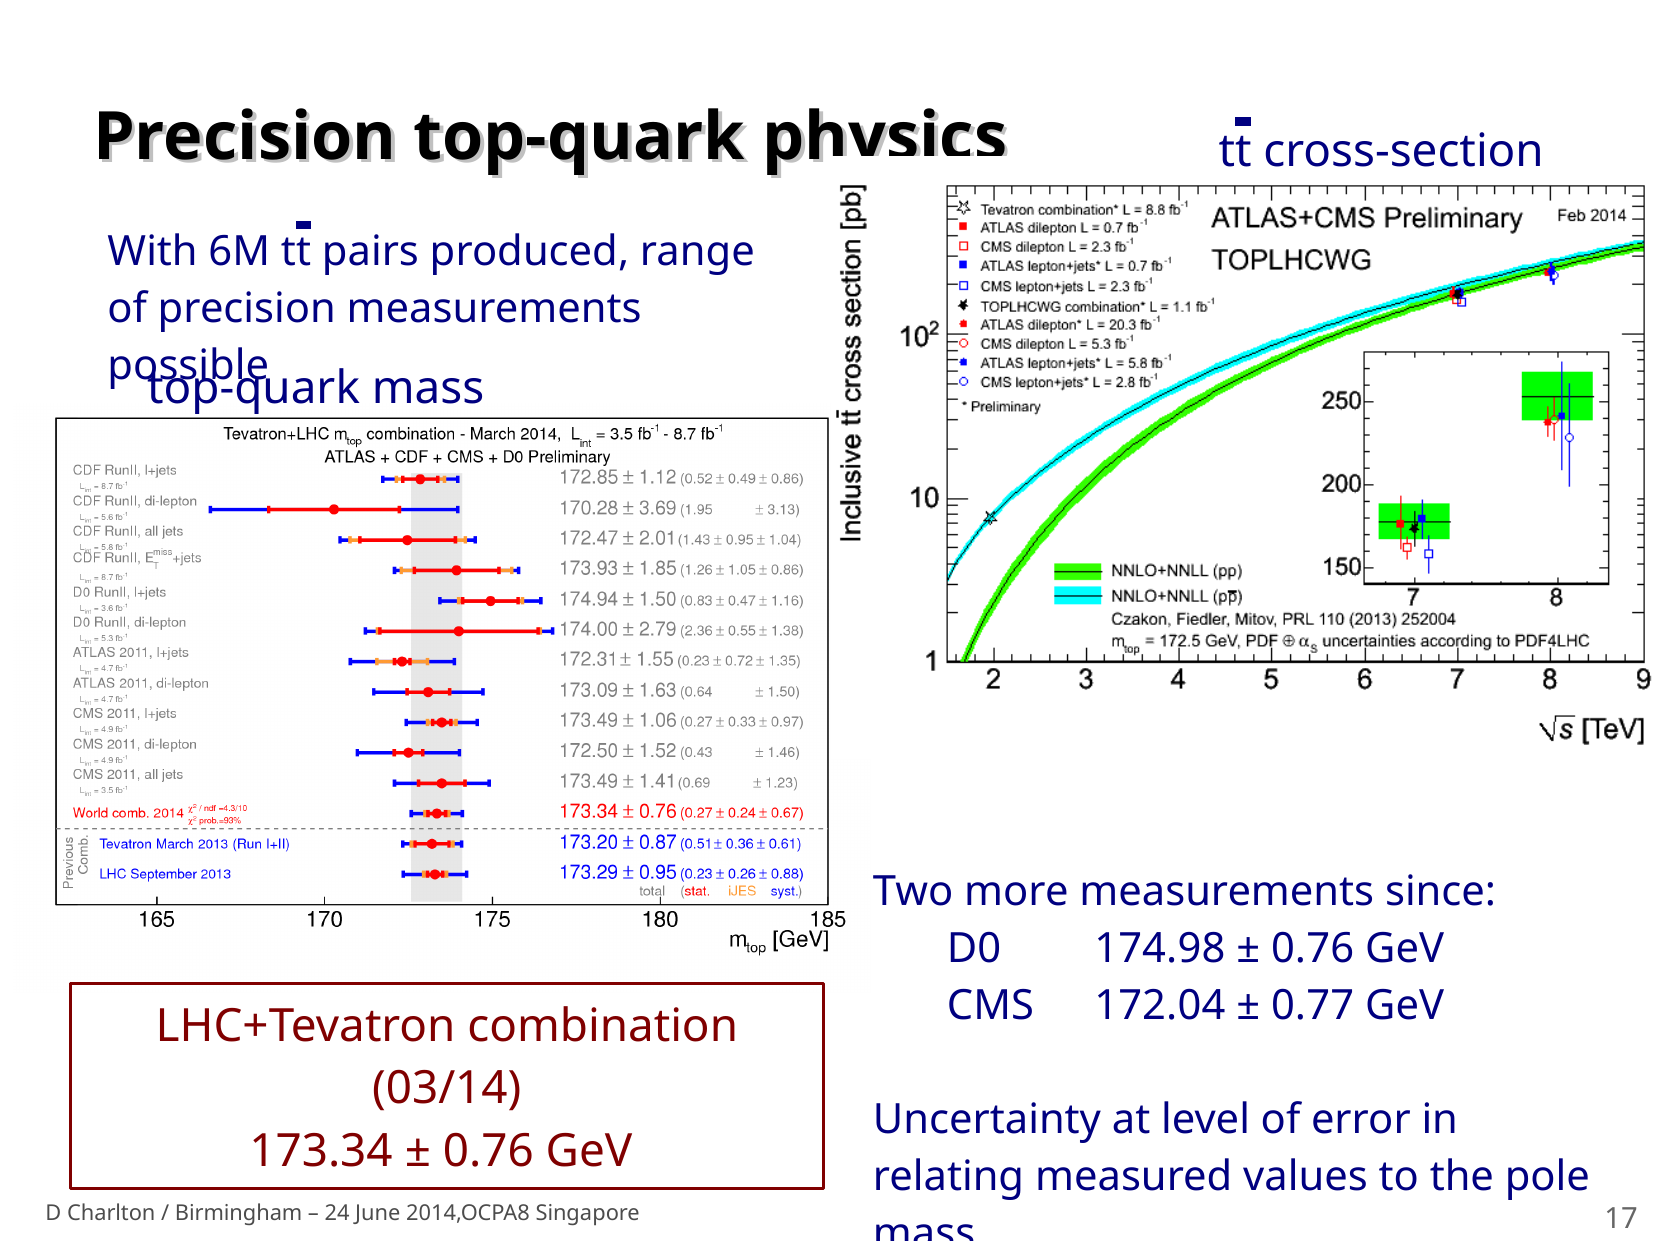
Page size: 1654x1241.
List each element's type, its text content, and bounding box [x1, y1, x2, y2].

text_box tt cross-section [1203, 109, 1654, 178]
picture [13, 156, 1654, 993]
text_box LHC+Tevatron combination (03/14) 173.34 ± 0.76 GeV [70, 983, 824, 1108]
text_box With 6M tt pairs produced, range of precision measurements possible [92, 213, 816, 327]
text_box top-quark mass [132, 347, 583, 419]
text_box Precision top-quark physics [78, 80, 1425, 174]
text_box Two more measurements since: D0 174.98 ± 0.76 GeV CMS 172.04 ± 0.77 GeV Uncertainty at level of error in relating measured values to the pole mass [858, 853, 1627, 1164]
